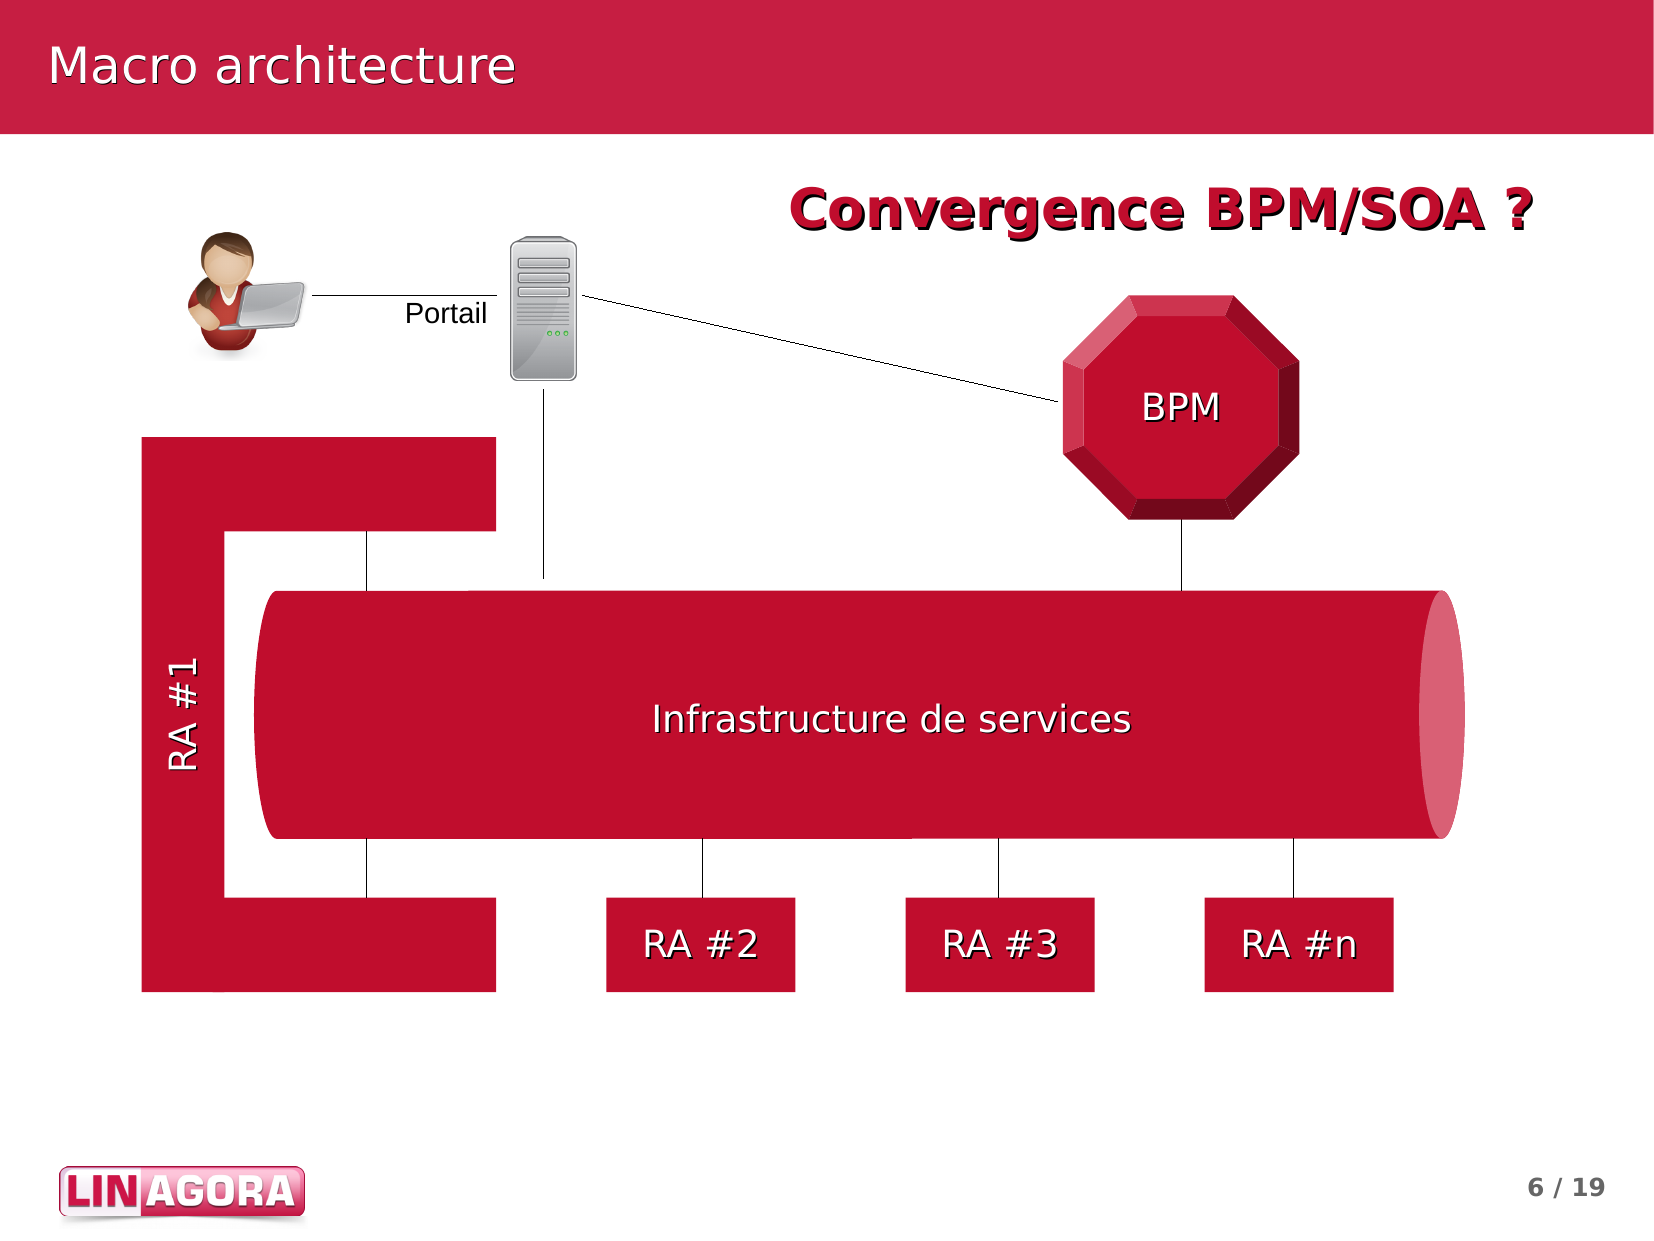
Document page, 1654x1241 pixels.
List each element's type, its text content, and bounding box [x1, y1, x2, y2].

text_box Convergence BPM/SOA ? [773, 170, 1551, 249]
picture [59, 1166, 308, 1229]
text_box [253, 590, 1440, 839]
text_box BPM [1084, 317, 1278, 498]
text_box [225, 437, 497, 532]
text_box Portail [389, 289, 503, 337]
text_box RA #n [1204, 897, 1394, 993]
text_box RA #2 [606, 897, 796, 993]
text_box RA #1 [141, 437, 225, 993]
text_box Infrastructure de services [620, 668, 1164, 771]
text_box RA #3 [905, 897, 1095, 993]
picture [177, 224, 313, 361]
title Macro architecture [47, 7, 1624, 126]
picture [510, 236, 577, 381]
text_box [225, 897, 497, 993]
